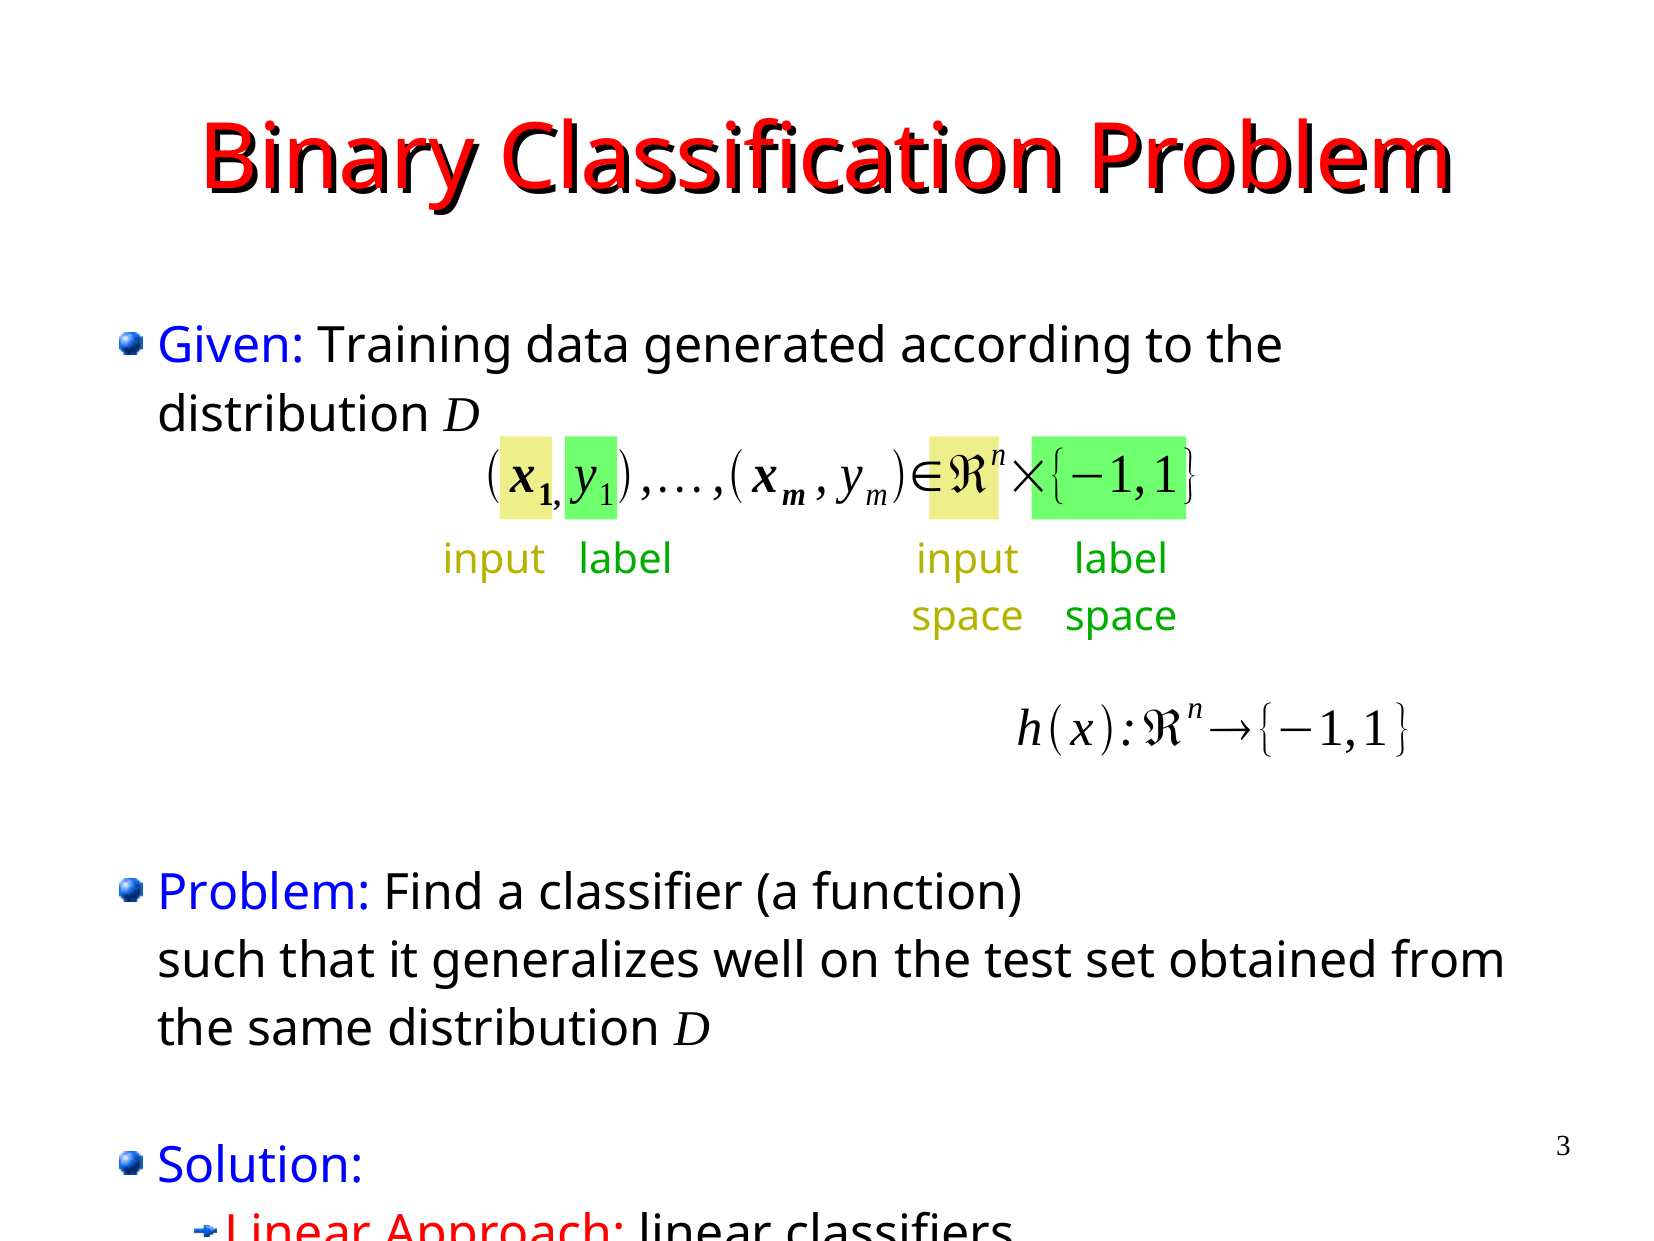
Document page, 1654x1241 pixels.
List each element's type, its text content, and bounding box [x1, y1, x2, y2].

text_box label [563, 521, 770, 583]
picture [194, 1225, 217, 1237]
text_box input [427, 521, 563, 583]
text_box input space [864, 521, 1018, 630]
title Binary Classification Problem [82, 49, 1571, 257]
chart [480, 436, 1209, 513]
text_box Given: Training data generated according to the distribution D Problem: Find a classifier (a function) such that it generalizes well on the test set obtained from the same distribution D Solution: Linear Approach: linear classifiers (e.g. logistic regression, Perceptron) Non Linear Approach: non-linear classifiers (e.g. Neural Networks, SVM) [104, 302, 1576, 1210]
text_box label space [1018, 521, 1224, 630]
chart [1008, 691, 1420, 762]
